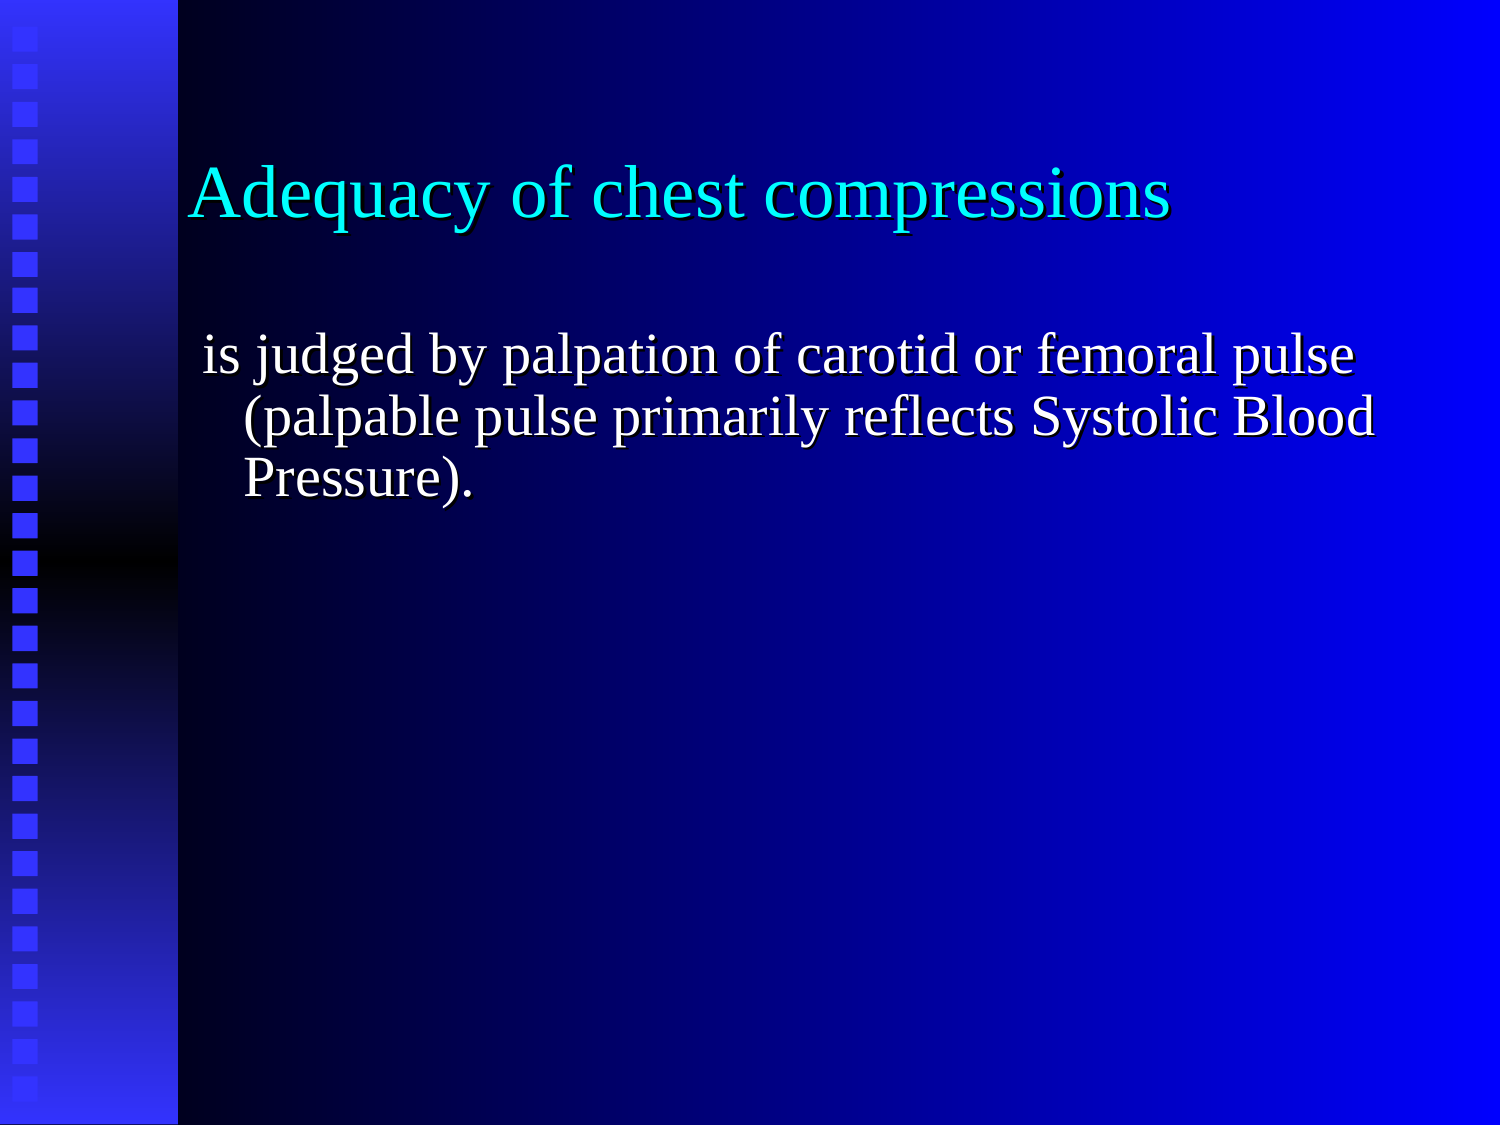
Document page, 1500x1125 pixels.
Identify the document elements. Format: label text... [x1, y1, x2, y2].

list is judged by palpation of carotid or femoral pulse (palpable pulse primarily reflects Systolic Blood Pressure). [187, 324, 1463, 1001]
title Adequacy of chest compressions [187, 99, 1463, 288]
